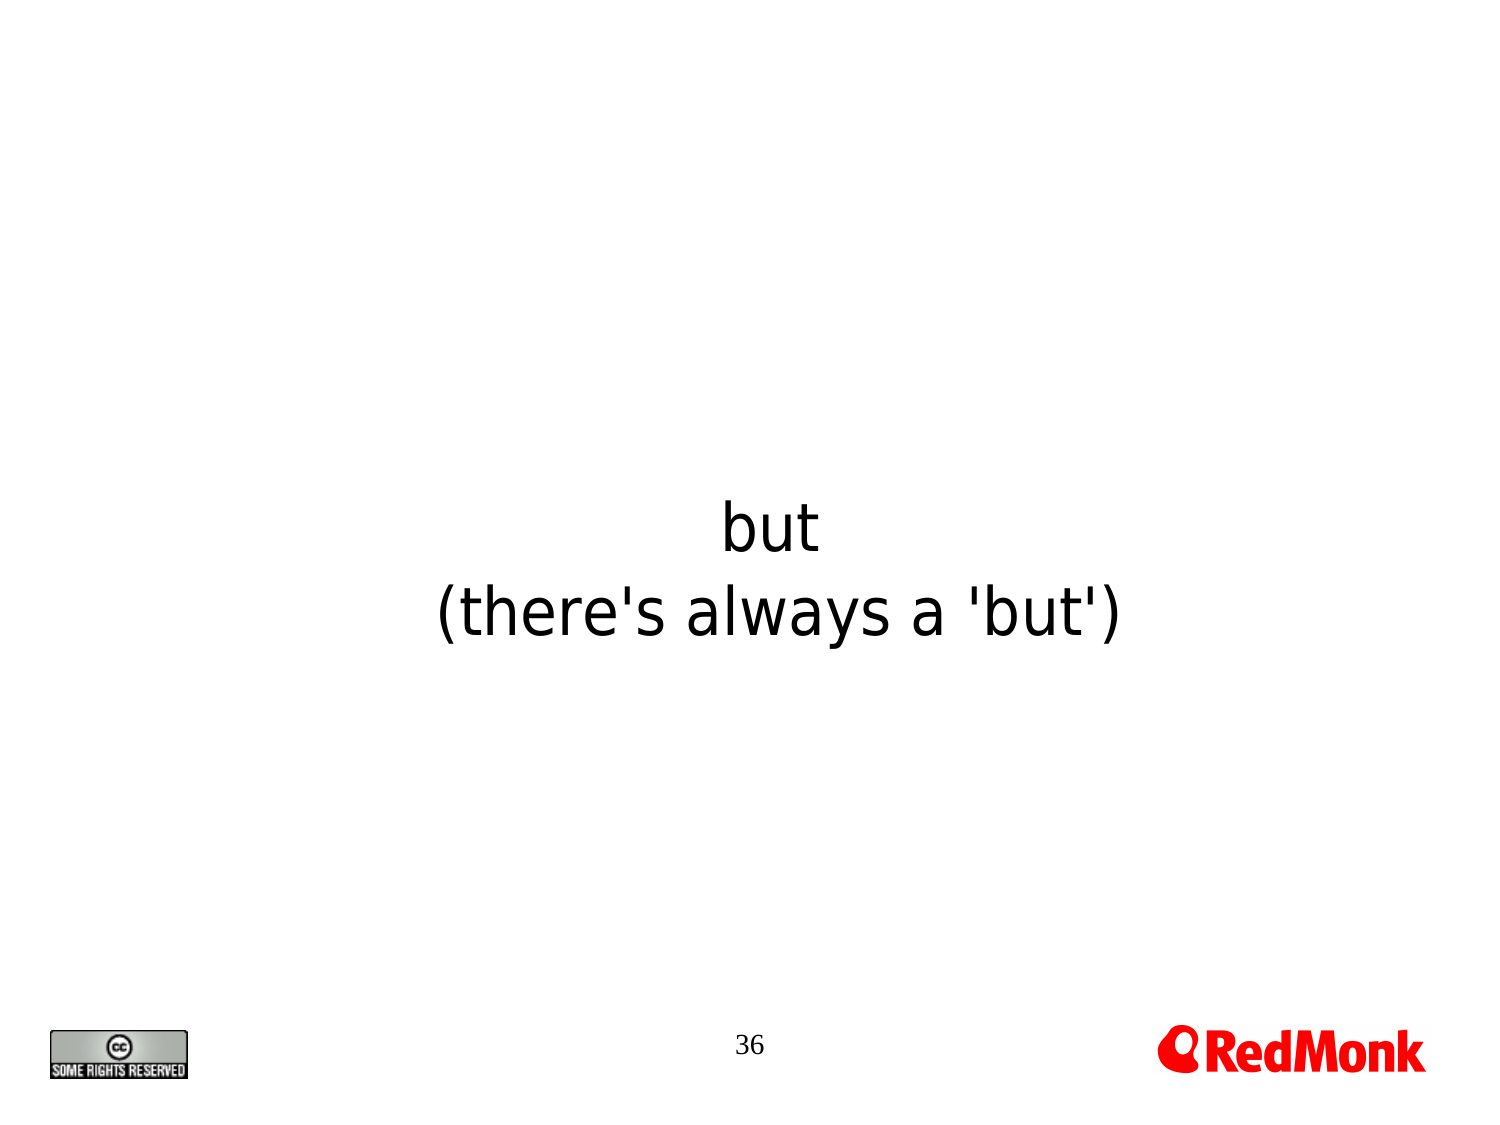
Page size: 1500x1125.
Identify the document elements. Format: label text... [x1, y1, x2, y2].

picture [1151, 1023, 1433, 1075]
text_box but (there's always a 'but') [104, 486, 1455, 928]
picture [50, 1030, 188, 1079]
